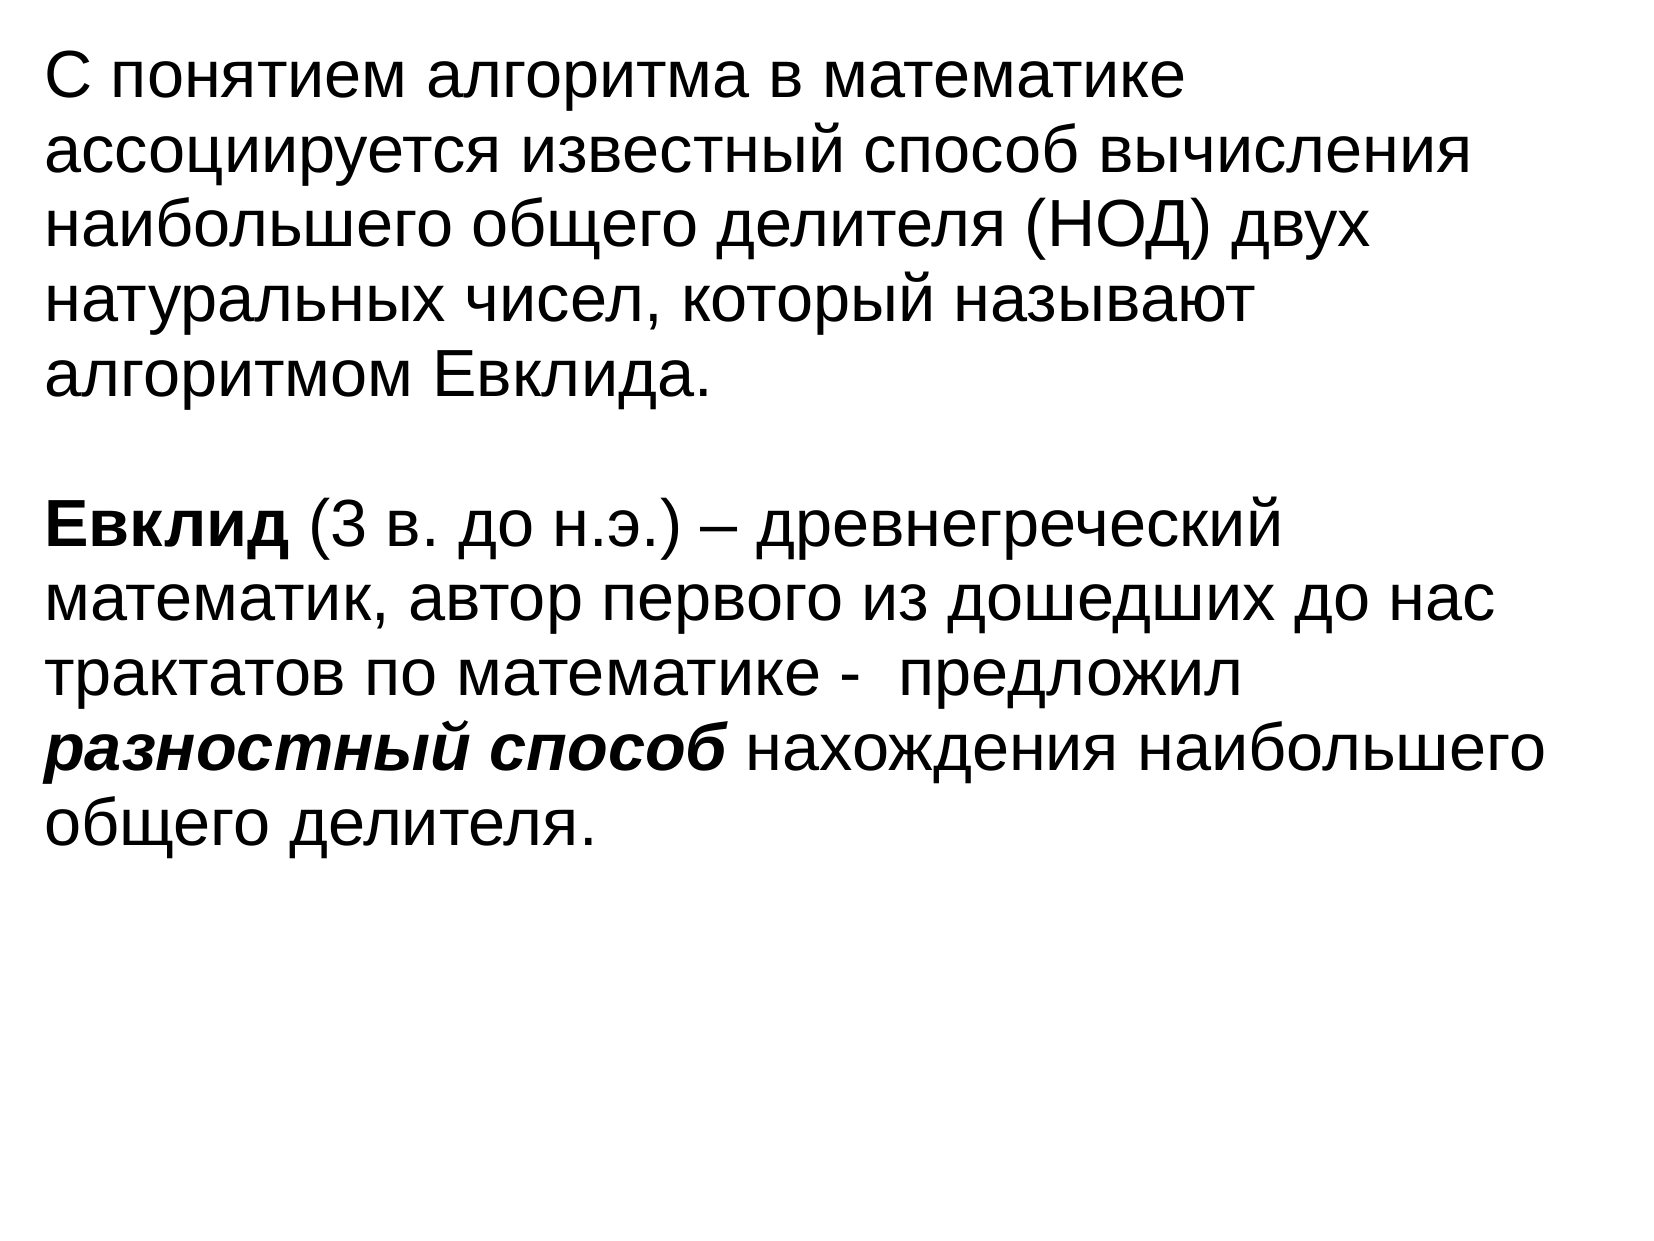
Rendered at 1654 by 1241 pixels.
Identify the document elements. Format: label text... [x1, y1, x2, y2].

text_box С понятием алгоритма в математике ассоциируется известный способ вычисления наибольшего общего делителя (НОД) двух натуральных чисел, который называют алгоритмом Евклида. Евклид (3 в. до н.э.) – древнегреческий математик, автор первого из дошедших до нас трактатов по математике - предложил разностный способ нахождения наибольшего общего делителя. [29, 29, 1625, 867]
